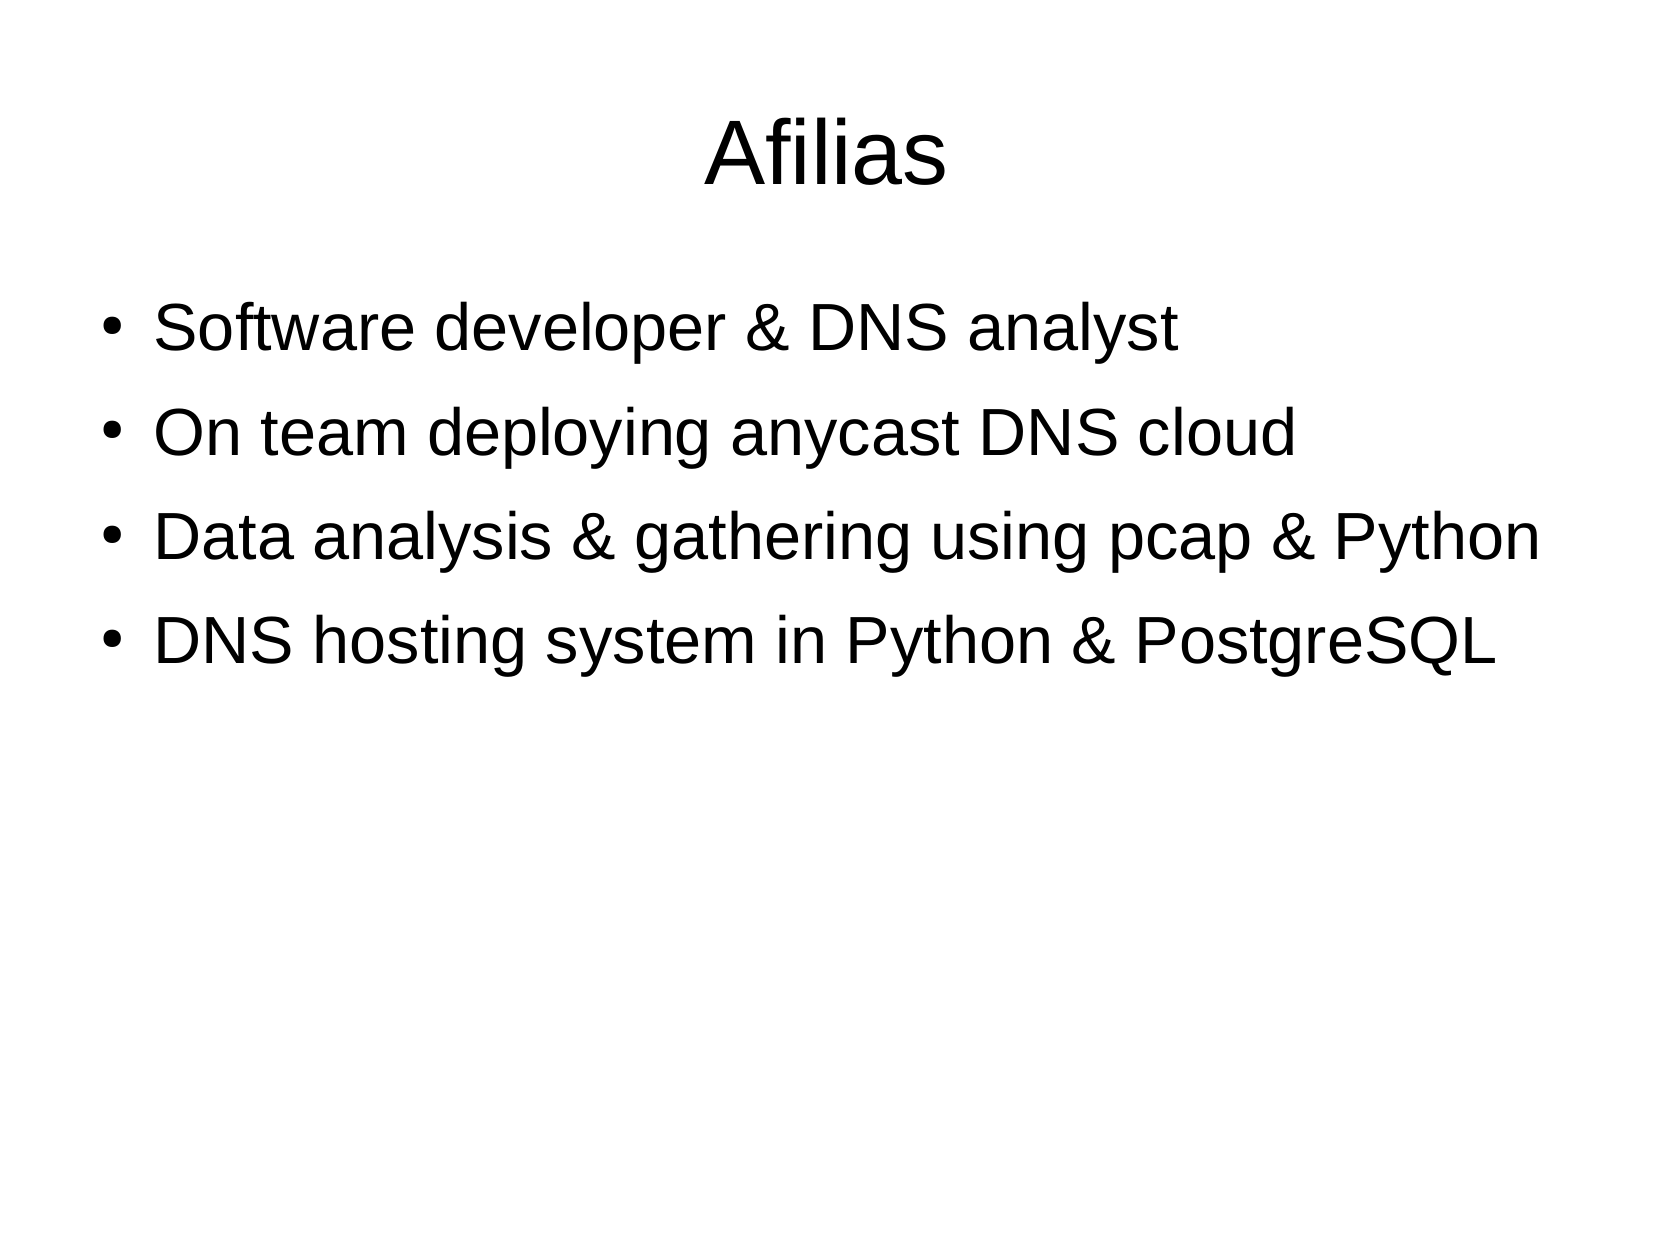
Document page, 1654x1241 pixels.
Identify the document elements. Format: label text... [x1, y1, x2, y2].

list Software developer & DNS analyst On team deploying anycast DNS cloud Data analysis & gathering using pcap & Python DNS hosting system in Python & PostgreSQL [82, 290, 1571, 1010]
title Afilias [82, 49, 1571, 257]
